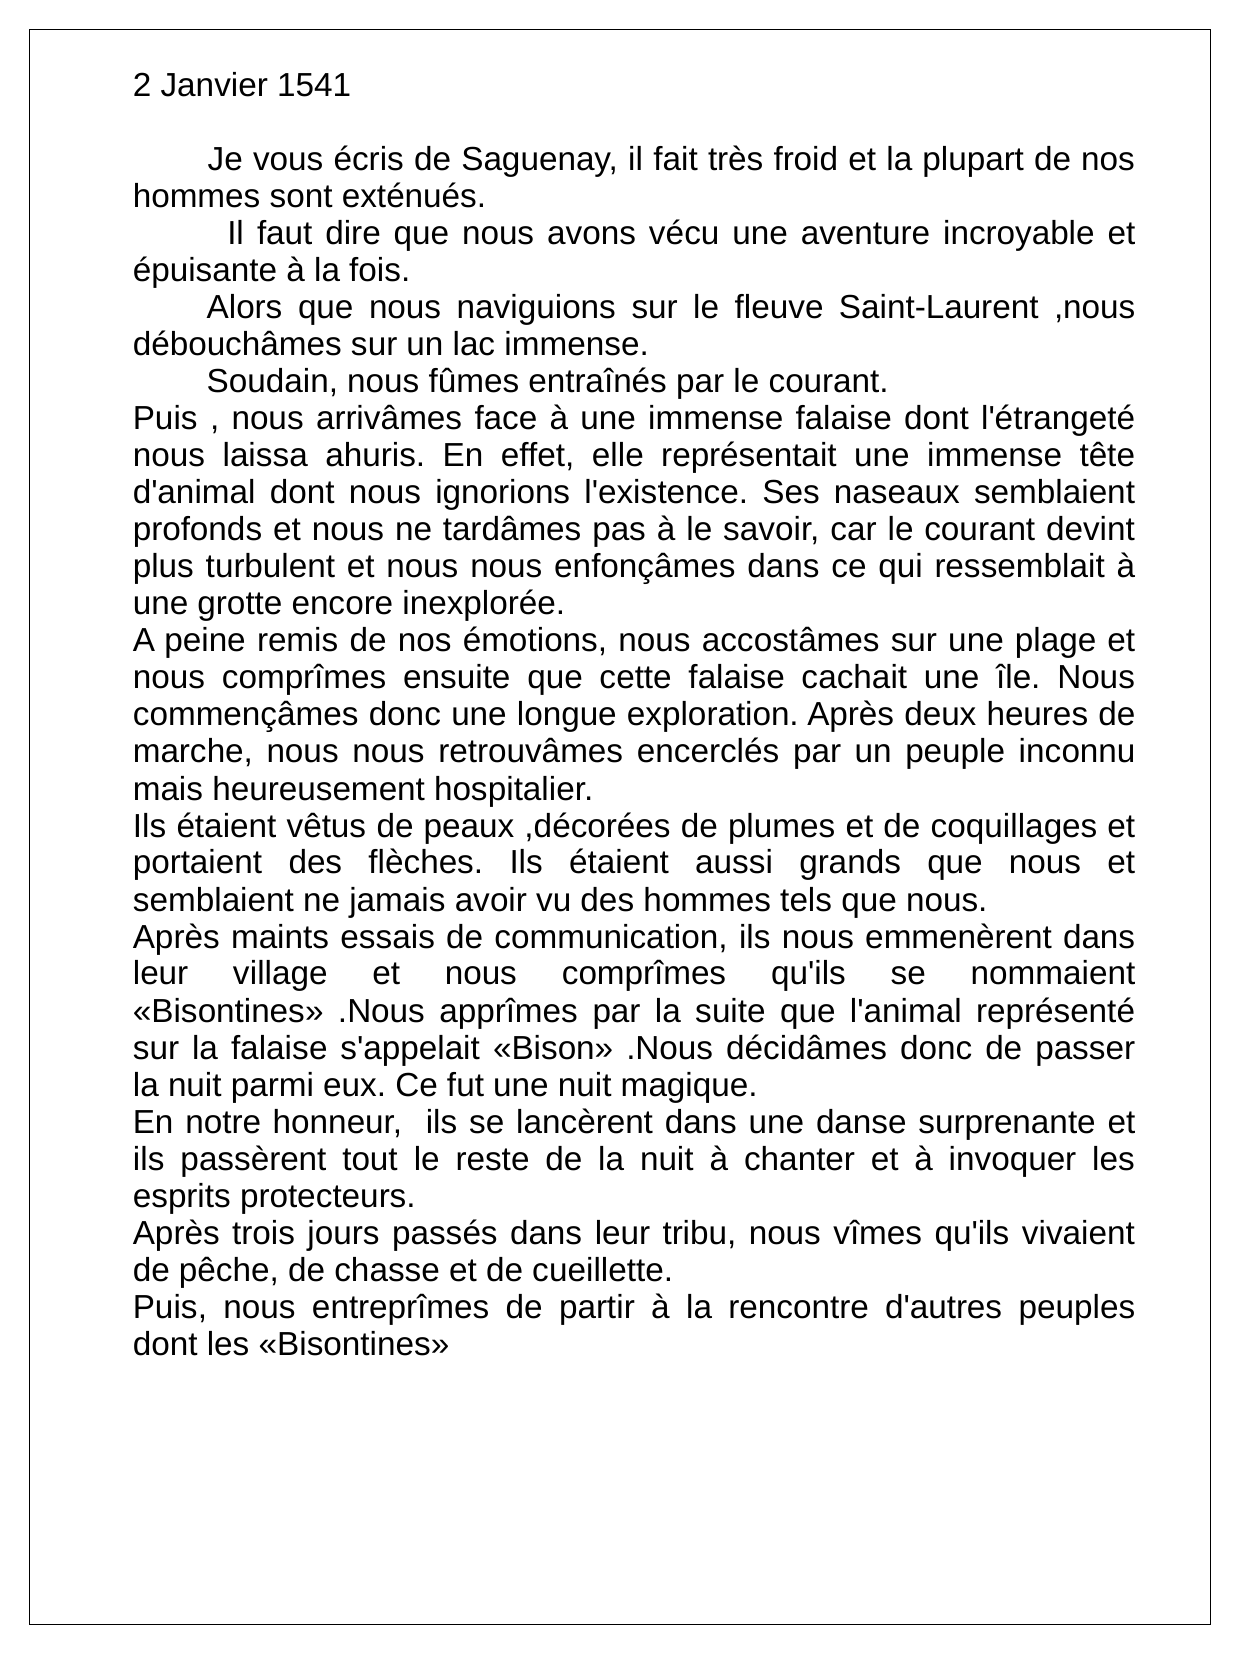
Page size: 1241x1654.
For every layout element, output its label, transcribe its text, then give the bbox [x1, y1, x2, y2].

text_box 2 Janvier 1541 Je vous écris de Saguenay, il fait très froid et la plupart de nos hommes sont exténués. Il faut dire que nous avons vécu une aventure incroyable et épuisante à la fois. Alors que nous naviguions sur le fleuve Saint-Laurent ,nous débouchâmes sur un lac immense. Soudain, nous fûmes entraînés par le courant. Puis , nous arrivâmes face à une immense falaise dont l'étrangeté nous laissa ahuris. En effet, elle représentait une immense tête d'animal dont nous ignorions l'existence. Ses naseaux semblaient profonds et nous ne tardâmes pas à le savoir, car le courant devint plus turbulent et nous nous enfonçâmes dans ce qui ressemblait à une grotte encore inexplorée. A peine remis de nos émotions, nous accostâmes sur une plage et nous comprîmes ensuite que cette falaise cachait une île. Nous commençâmes donc une longue exploration. Après deux heures de marche, nous nous retrouvâmes encerclés par un peuple inconnu mais heureusement hospitalier. Ils étaient vêtus de peaux ,décorées de plumes et de coquillages et portaient des flèches. Ils étaient aussi grands que nous et semblaient ne jamais avoir vu des hommes tels que nous. Après maints essais de communication, ils nous emmenèrent dans leur village et nous comprîmes qu'ils se nommaient «Bisontines» .Nous apprîmes par la suite que l'animal représenté sur la falaise s'appelait «Bison» .Nous décidâmes donc de passer la nuit parmi eux. Ce fut une nuit magique. En notre honneur, ils se lancèrent dans une danse surprenante et ils passèrent tout le reste de la nuit à chanter et à invoquer les esprits protecteurs. Après trois jours passés dans leur tribu, nous vîmes qu'ils vivaient de pêche, de chasse et de cueillette. Puis, nous entreprîmes de partir à la rencontre d'autres peuples dont les «Bisontines» [118, 59, 1152, 1379]
